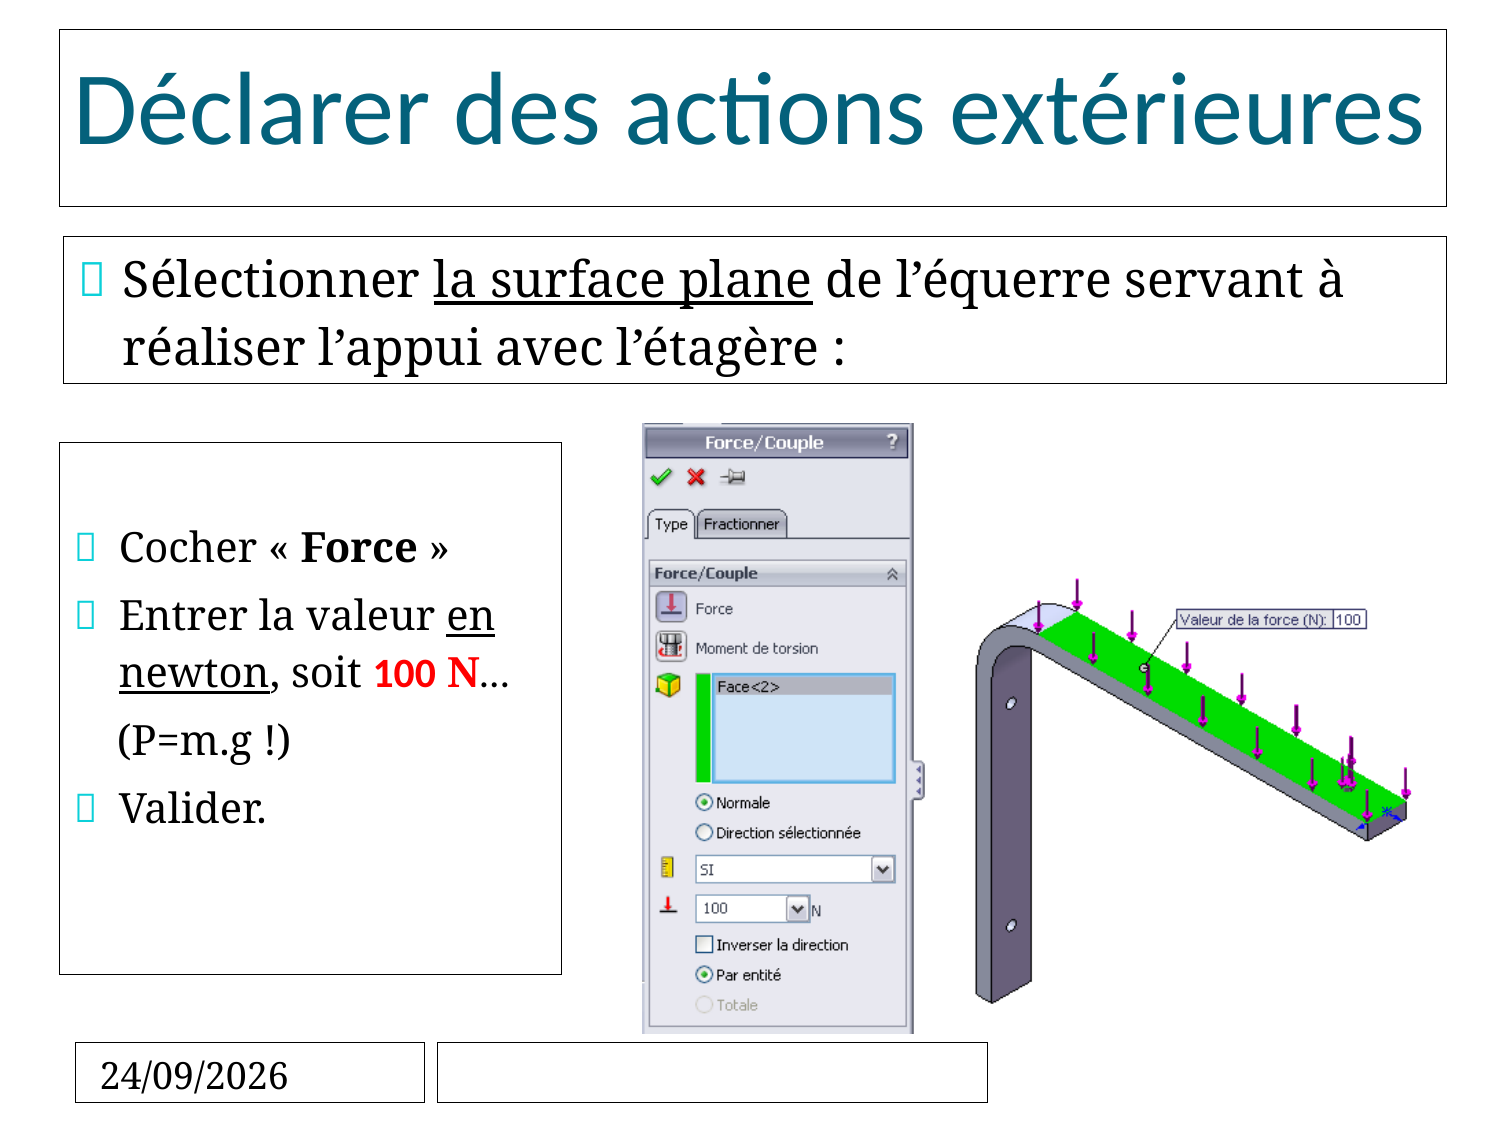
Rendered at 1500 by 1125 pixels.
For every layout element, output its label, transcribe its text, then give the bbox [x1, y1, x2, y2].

picture [642, 423, 1418, 1034]
text_box Cocher « Force » Entrer la valeur en newton, soit 100 N… (P=m.g !) Valider. [59, 442, 562, 975]
list Sélectionner la surface plane de l’équerre servant à réaliser l’appui avec l’étagère : [63, 236, 1447, 384]
title Déclarer des actions extérieures [59, 29, 1447, 207]
